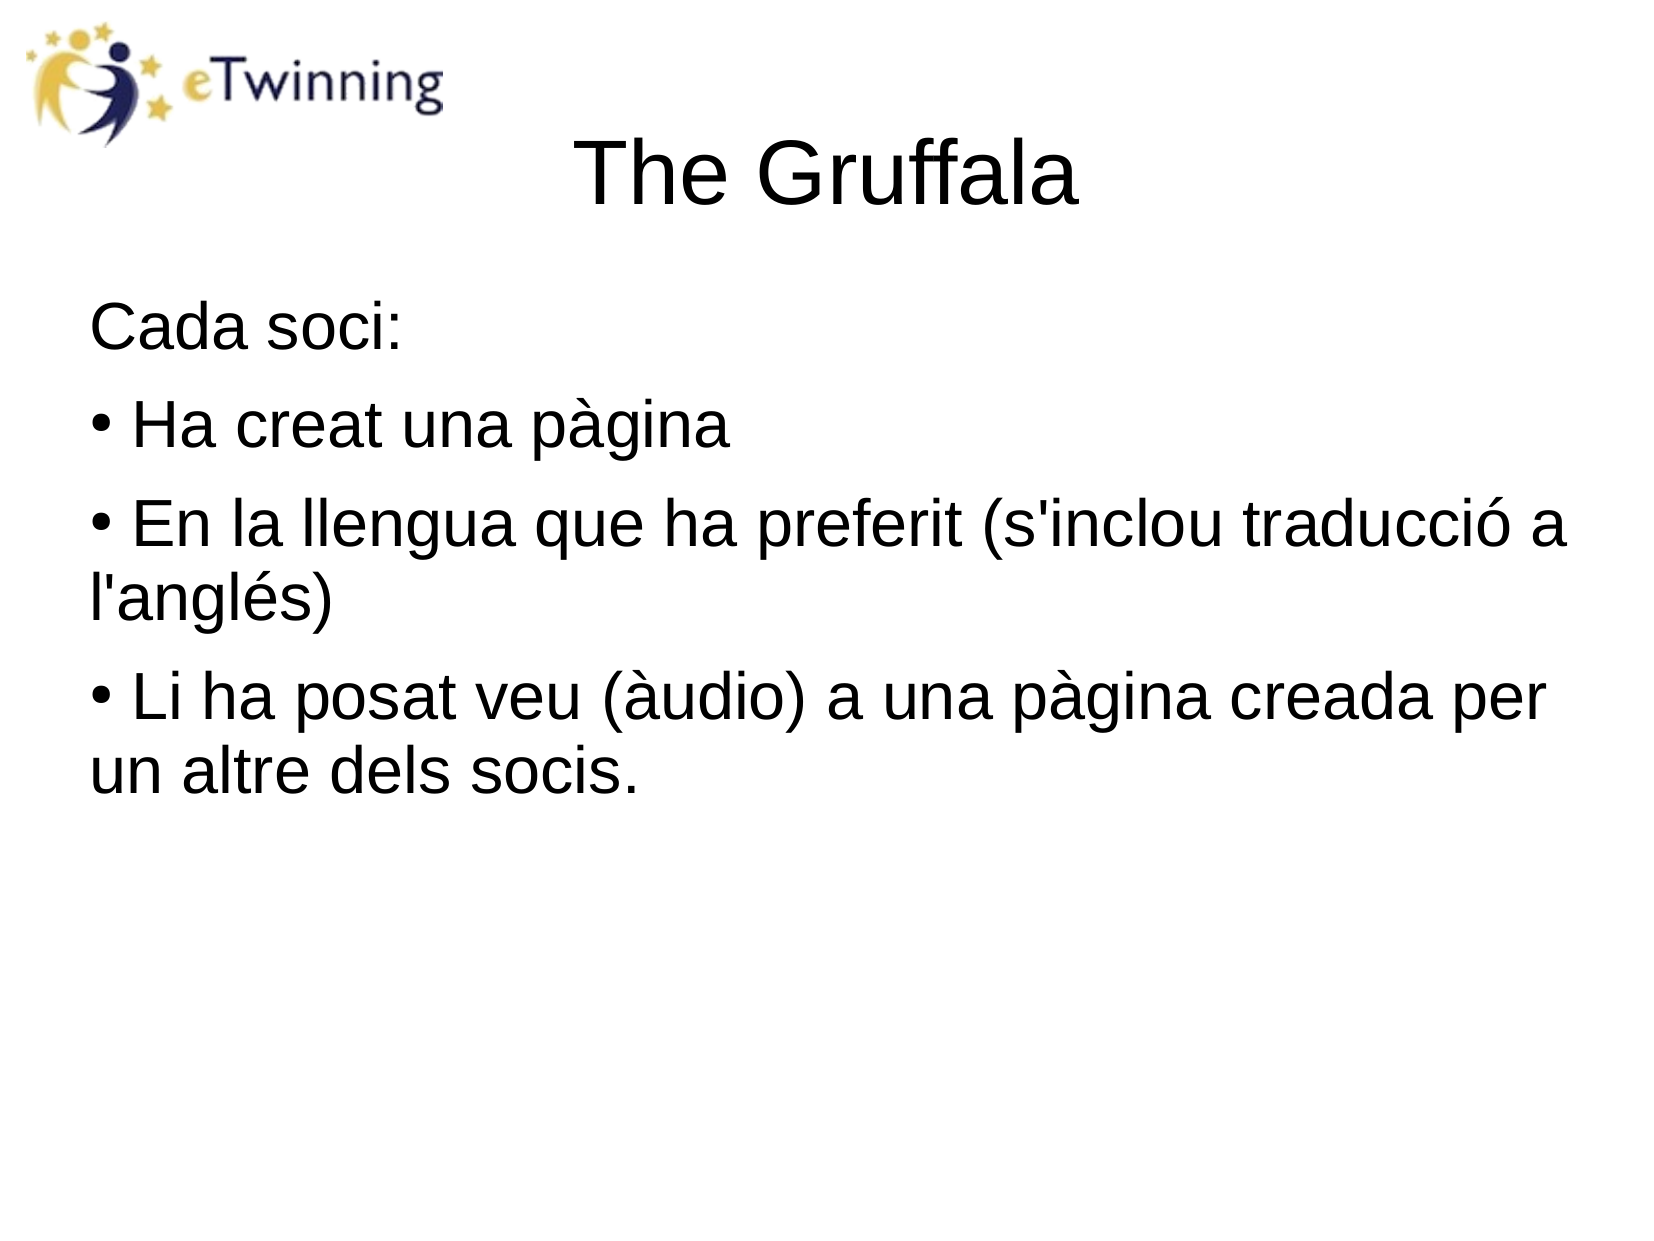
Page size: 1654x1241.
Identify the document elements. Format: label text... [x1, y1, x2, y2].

title The Gruffala [82, 88, 1571, 257]
picture [26, 20, 443, 148]
subtitle Cada soci: Ha creat una pàgina En la llengua que ha preferit (s'inclou traducció a l'anglés) Li ha posat veu (àudio) a una pàgina creada per un altre dels socis. [89, 289, 1578, 808]
